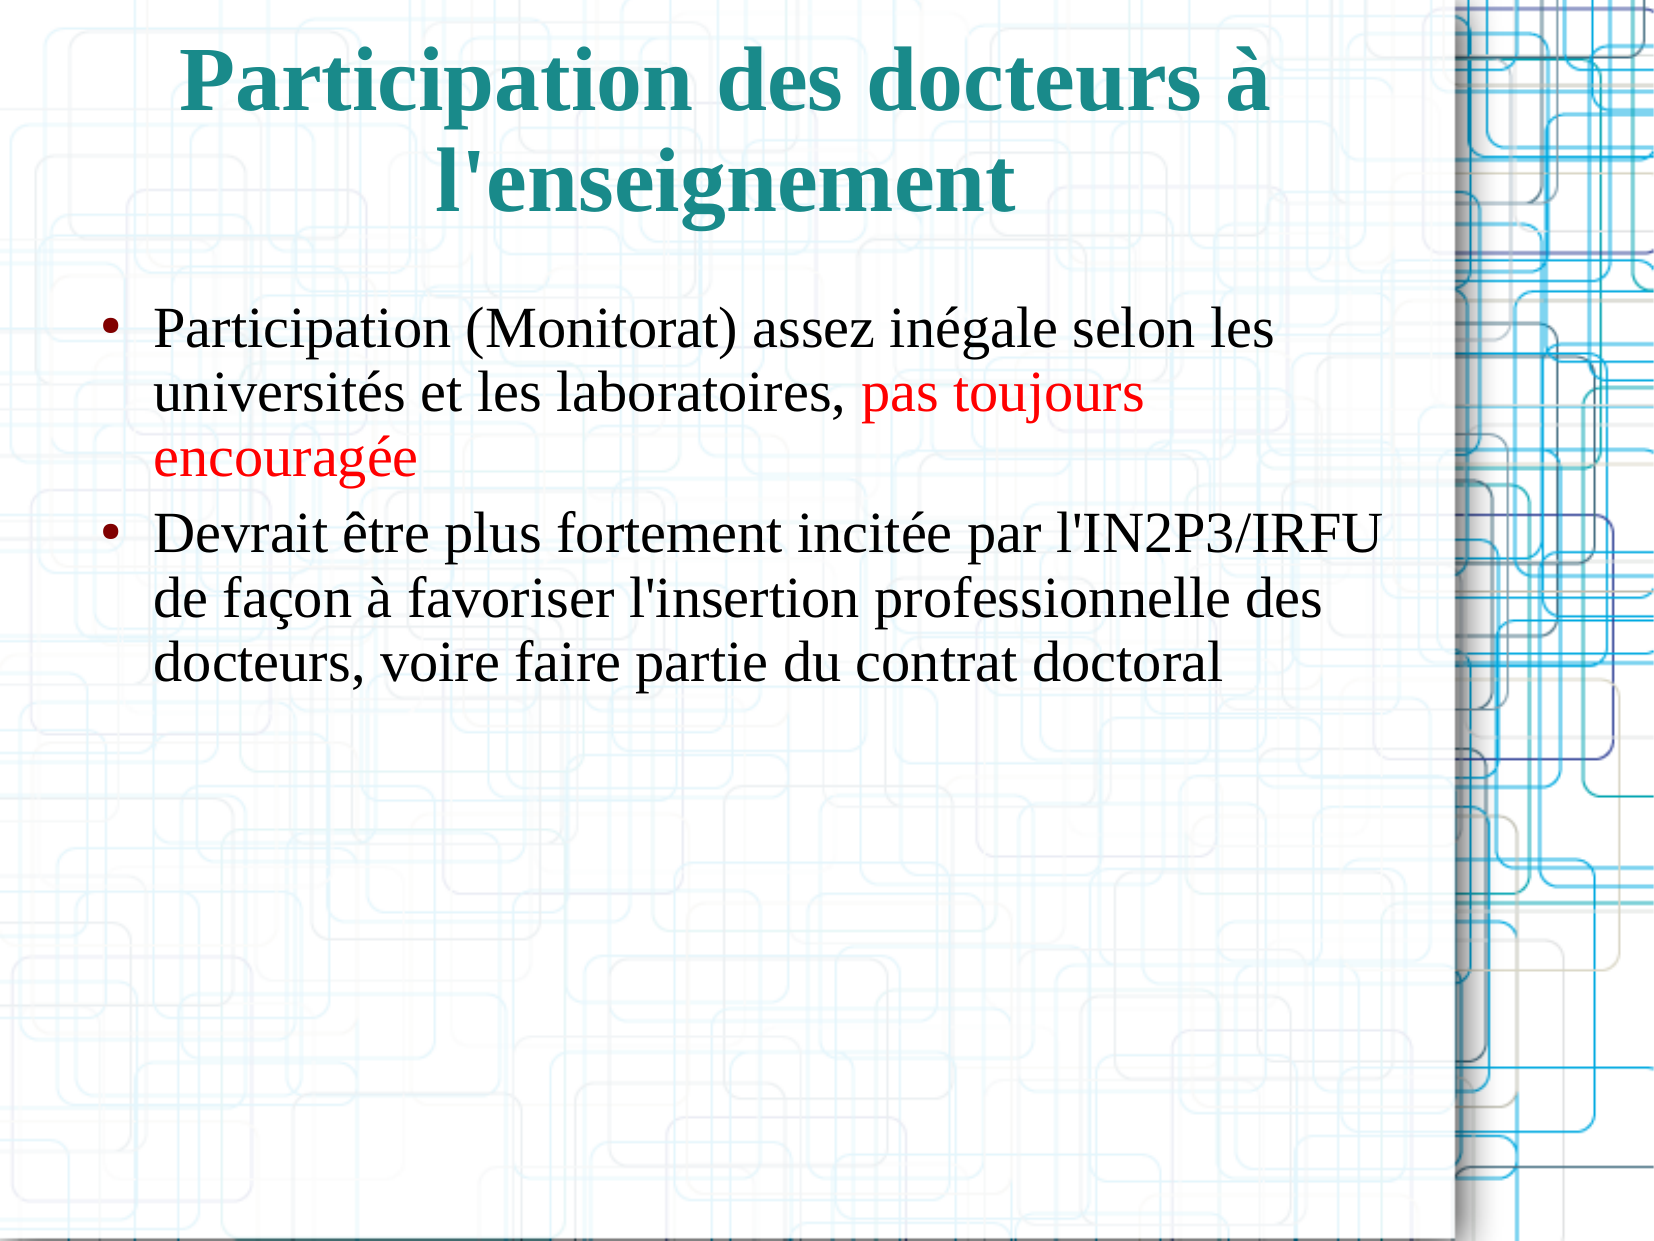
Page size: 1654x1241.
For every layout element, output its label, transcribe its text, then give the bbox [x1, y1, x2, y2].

list Participation (Monitorat) assez inégale selon les universités et les laboratoires, pas toujours encouragée Devrait être plus fortement incitée par l'IN2P3/IRFU de façon à favoriser l'insertion professionnelle des docteurs, voire faire partie du contrat doctoral [82, 295, 1418, 1205]
picture [0, 0, 1654, 1241]
title Participation des docteurs à l'enseignement [0, 28, 1453, 232]
